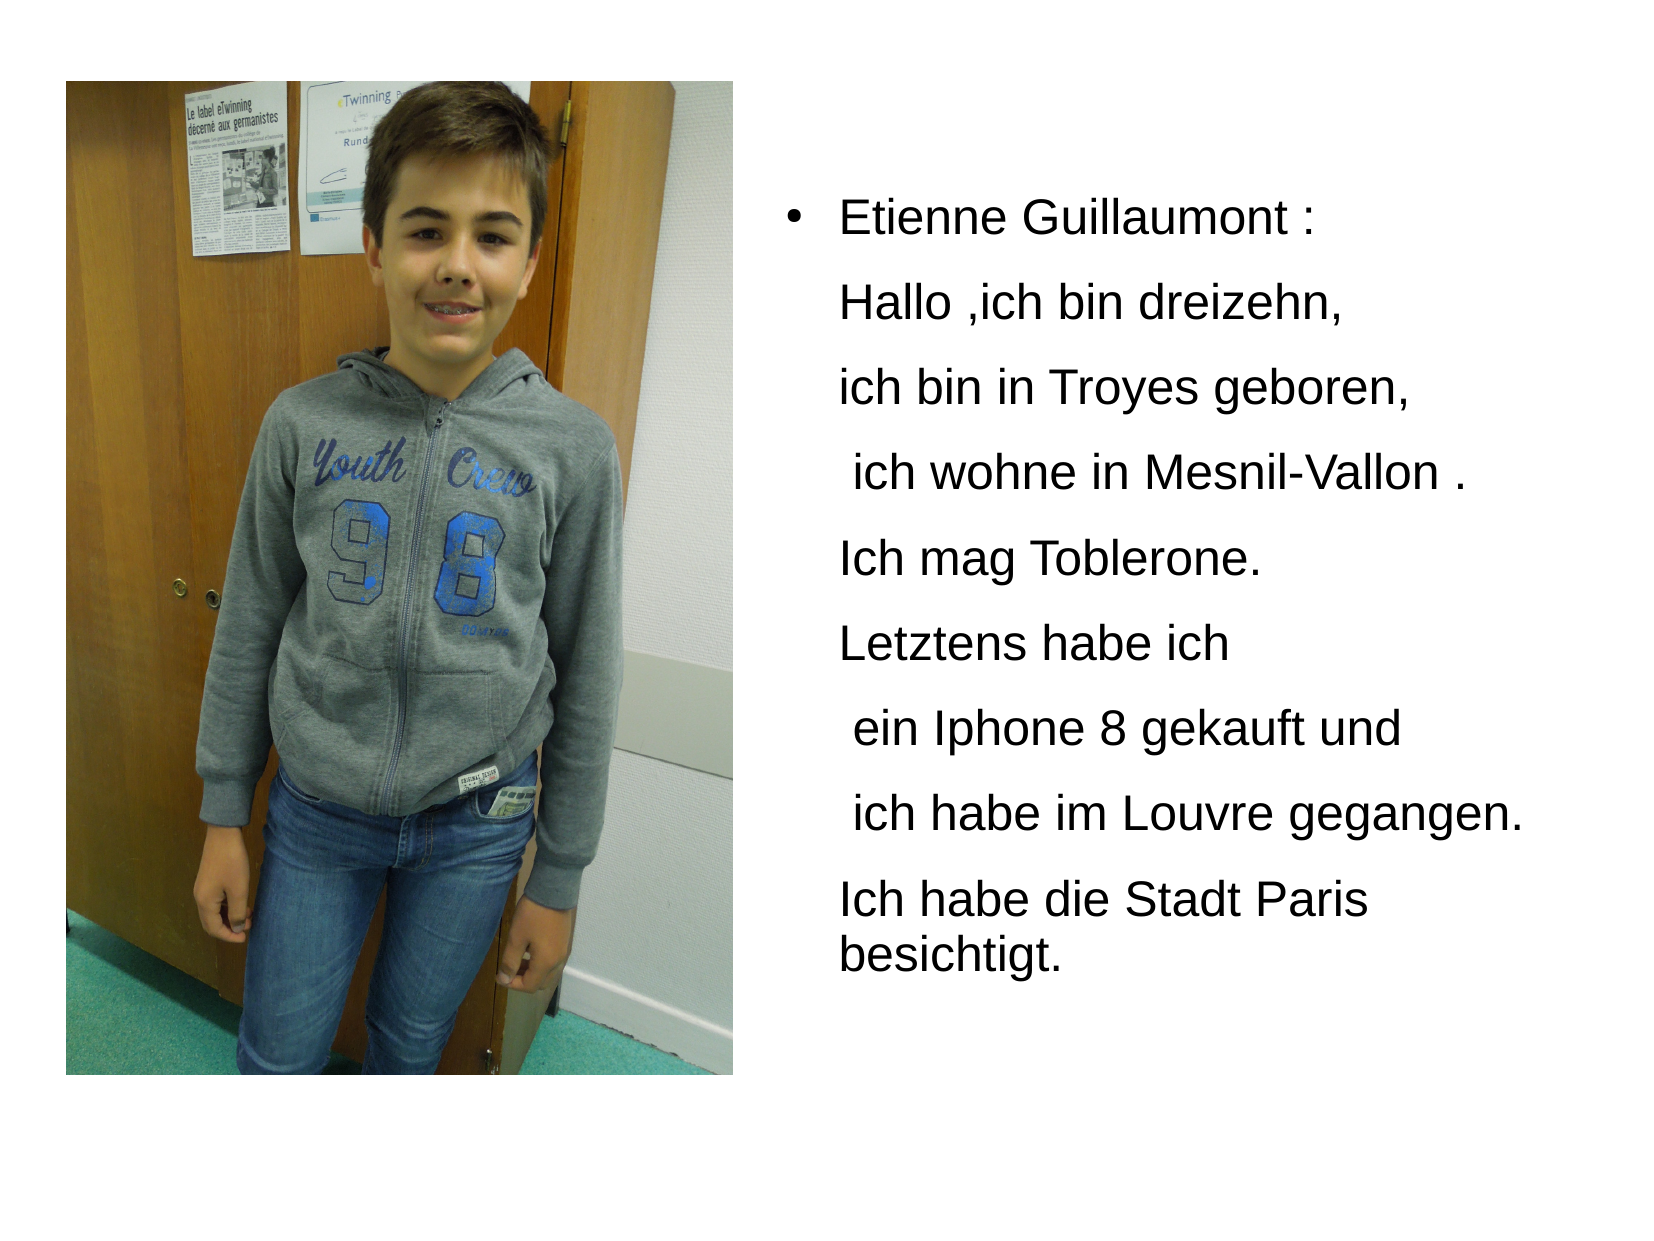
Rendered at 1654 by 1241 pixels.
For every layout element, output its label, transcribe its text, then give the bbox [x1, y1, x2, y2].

picture [66, 81, 733, 1075]
list Etienne Guillaumont : Hallo ,ich bin dreizehn, ich bin in Troyes geboren, ich wohne in Mesnil-Vallon . Ich mag Toblerone. Letztens habe ich ein Iphone 8 gekauft und ich habe im Louvre gegangen. Ich habe die Stadt Paris besichtigt. [767, 188, 1583, 1008]
